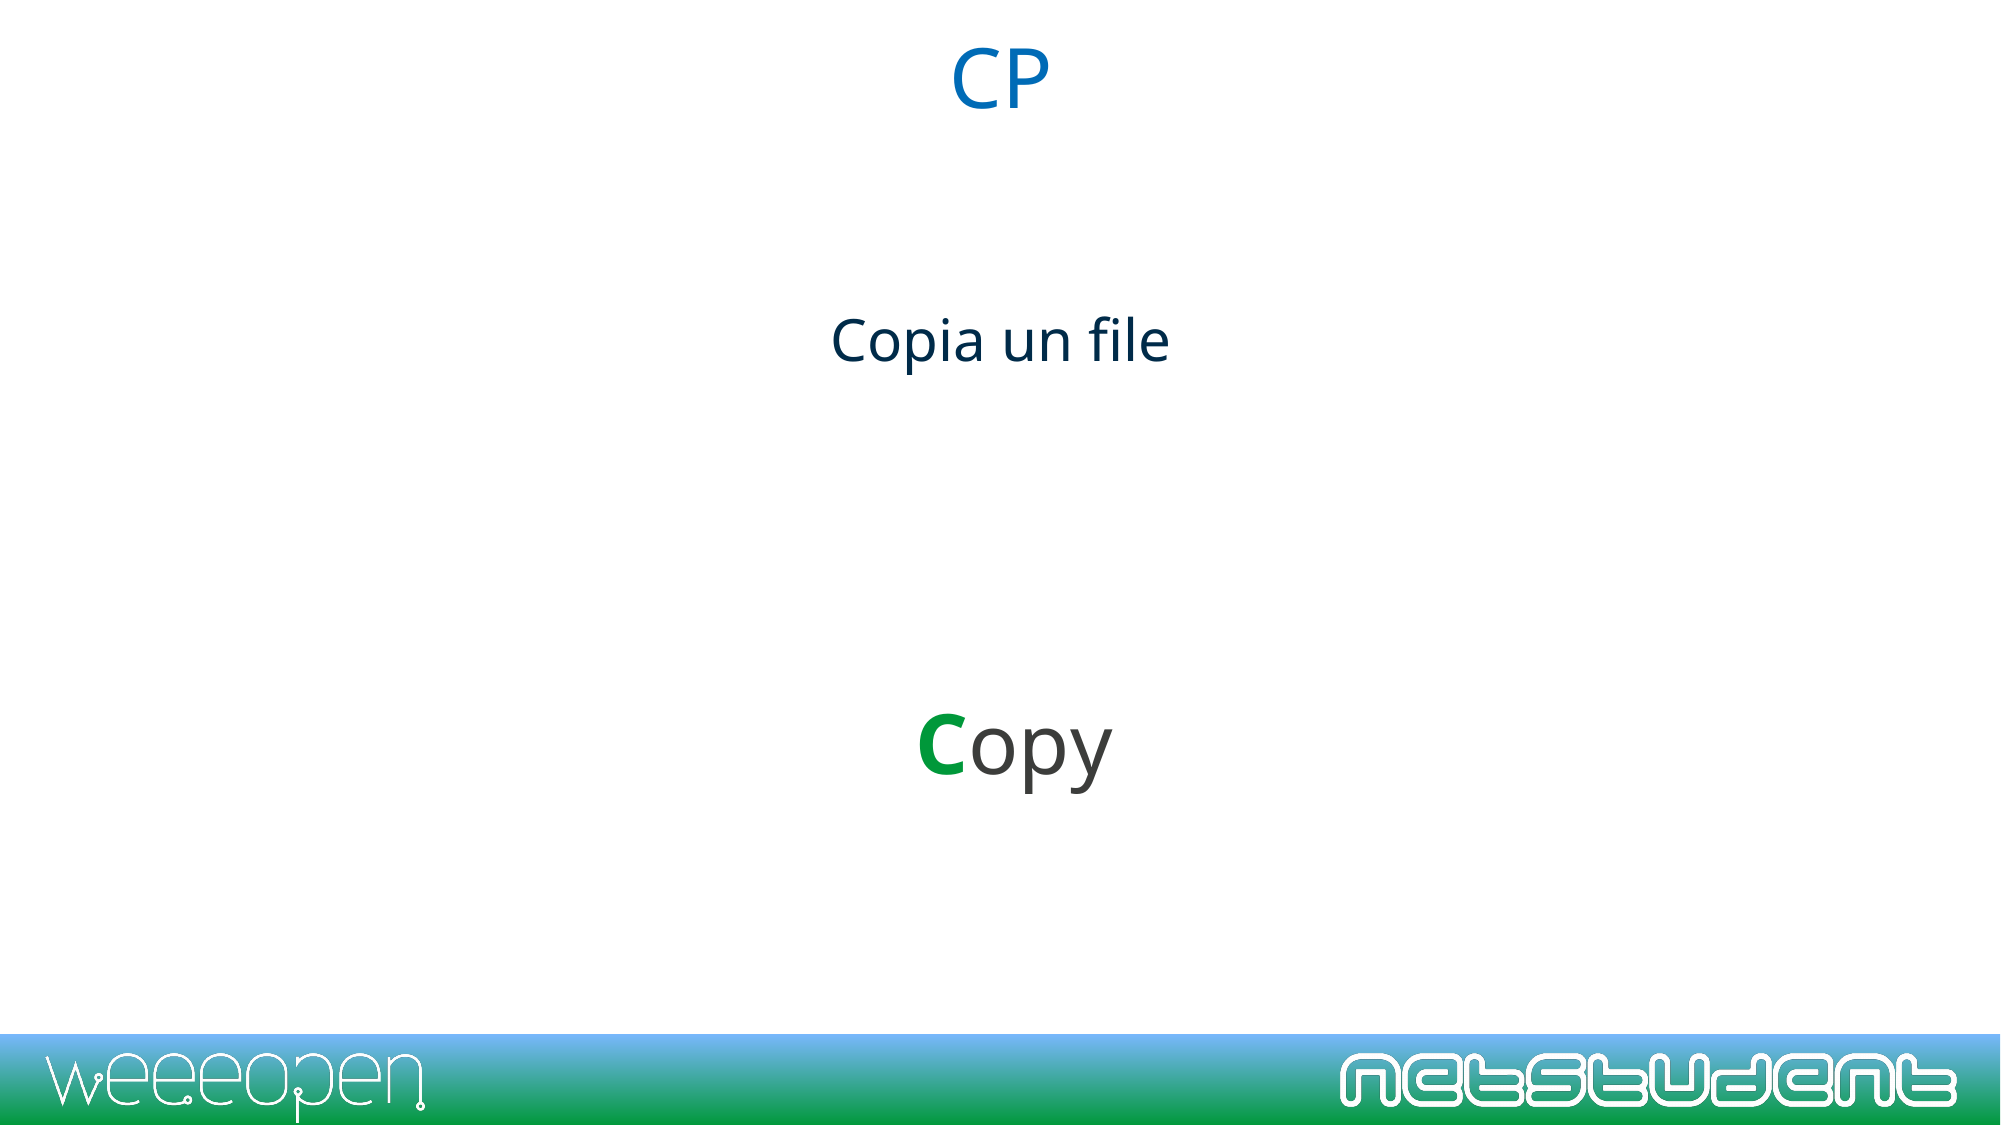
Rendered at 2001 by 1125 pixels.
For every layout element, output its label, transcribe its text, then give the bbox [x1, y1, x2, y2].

list Copia un file [43, 295, 1959, 1010]
text_box Copy [908, 684, 1092, 797]
title CP [43, 29, 1959, 247]
